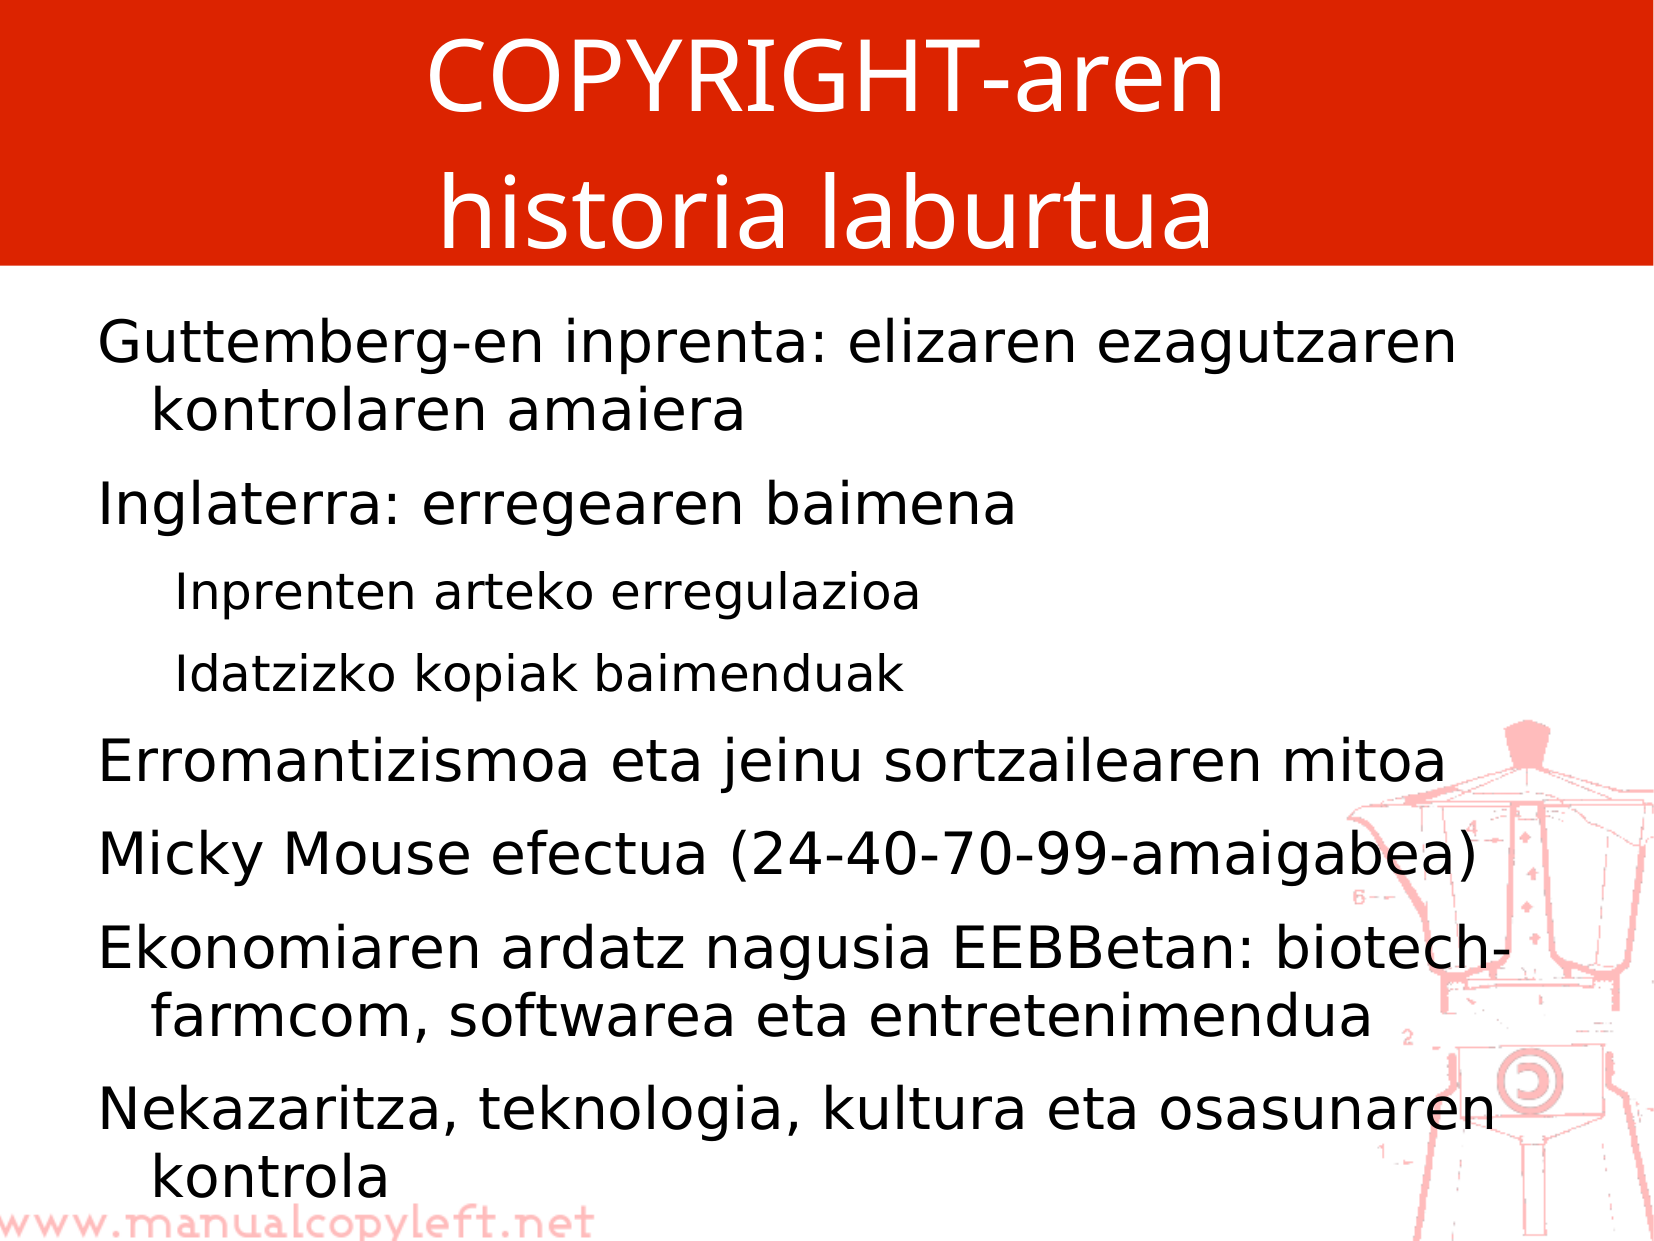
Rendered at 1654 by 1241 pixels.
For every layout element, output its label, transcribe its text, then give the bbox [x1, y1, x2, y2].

title COPYRIGHT-aren historia laburtua [82, 24, 1571, 258]
picture [0, 266, 1654, 1241]
list Guttemberg-en inprenta: elizaren ezagutzaren kontrolaren amaiera Inglaterra: erregearen baimena Inprenten arteko erregulazioa Idatzizko kopiak baimenduak Erromantizismoa eta jeinu sortzailearen mitoa Micky Mouse efectua (24-40-70-99-amaigabea) Ekonomiaren ardatz nagusia EEBBetan: biotech-farmcom, softwarea eta entretenimendua Nekazaritza, teknologia, kultura eta osasunaren kontrola [80, 308, 1569, 1212]
text_box [0, 0, 1654, 266]
